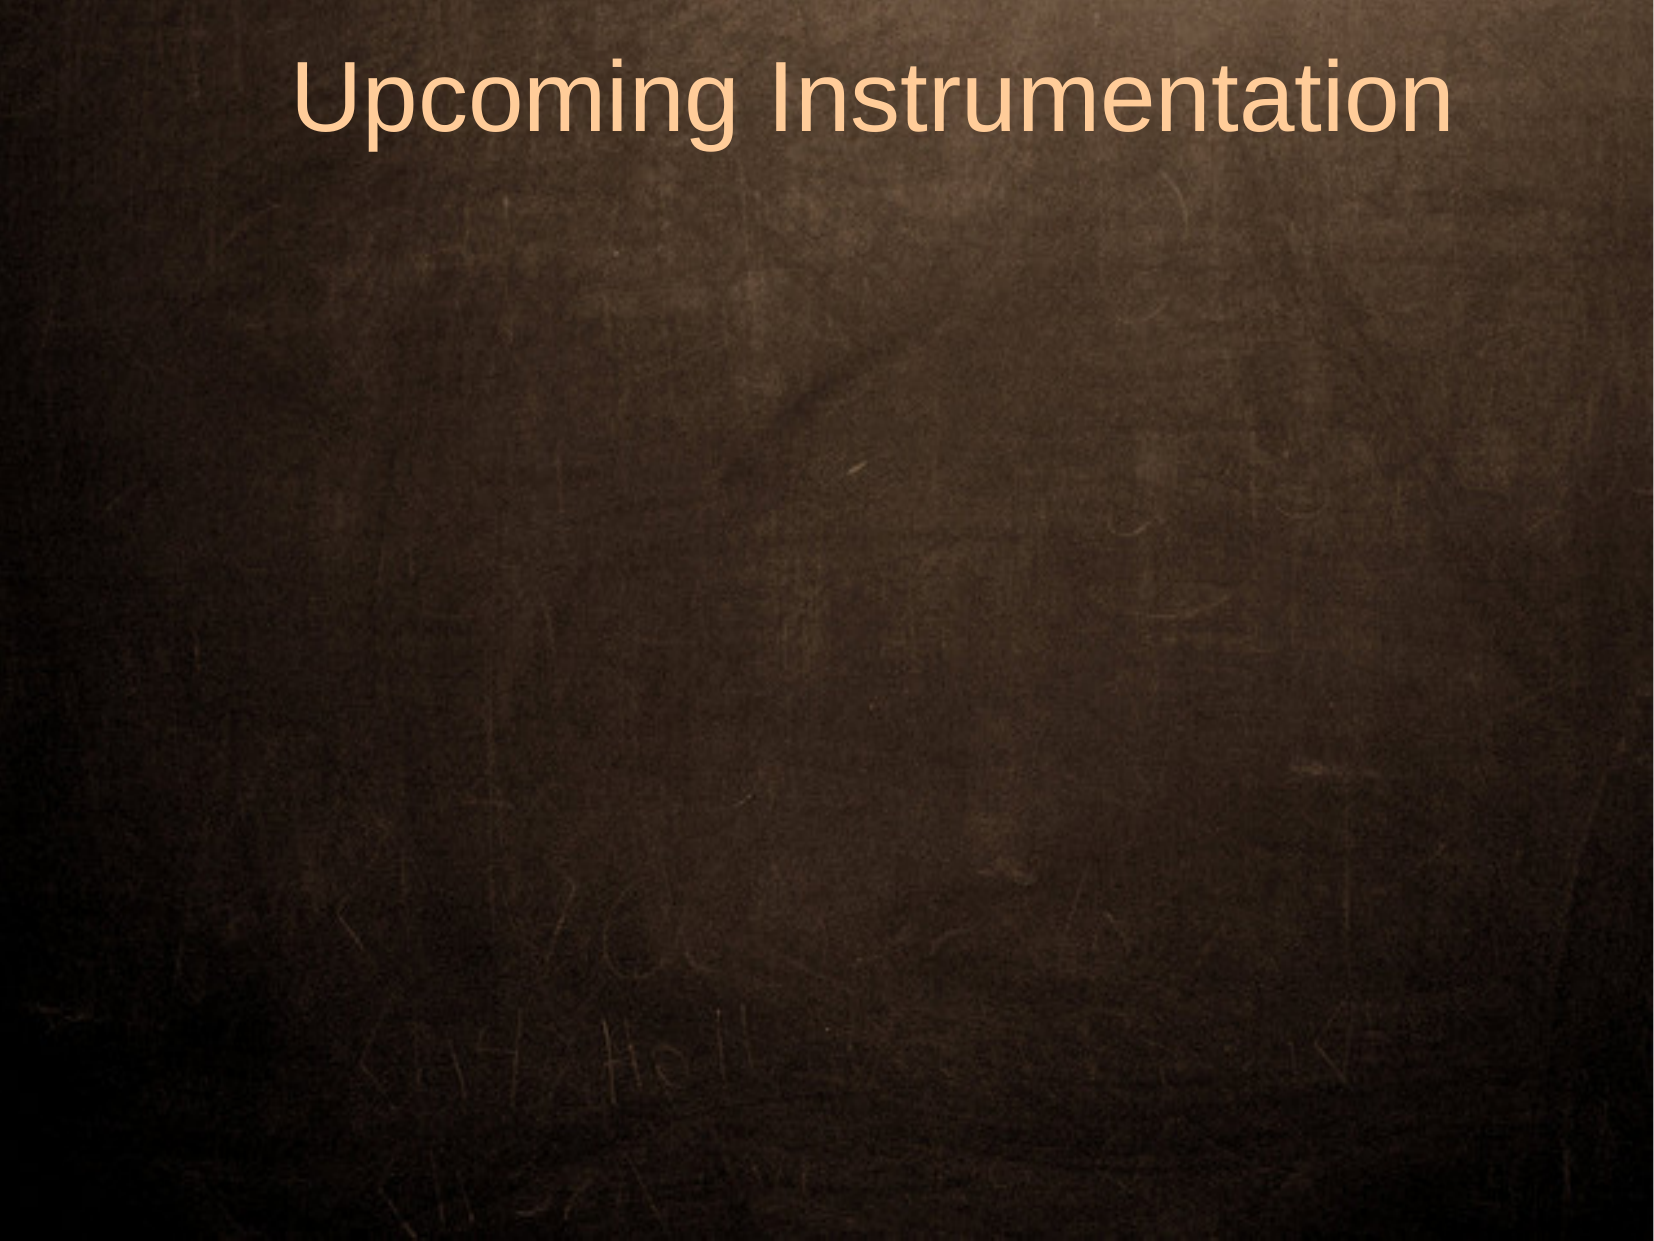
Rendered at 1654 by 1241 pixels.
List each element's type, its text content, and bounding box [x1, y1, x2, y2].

picture [0, 0, 1654, 1241]
text_box Upcoming Instrumentation [126, 33, 1621, 346]
